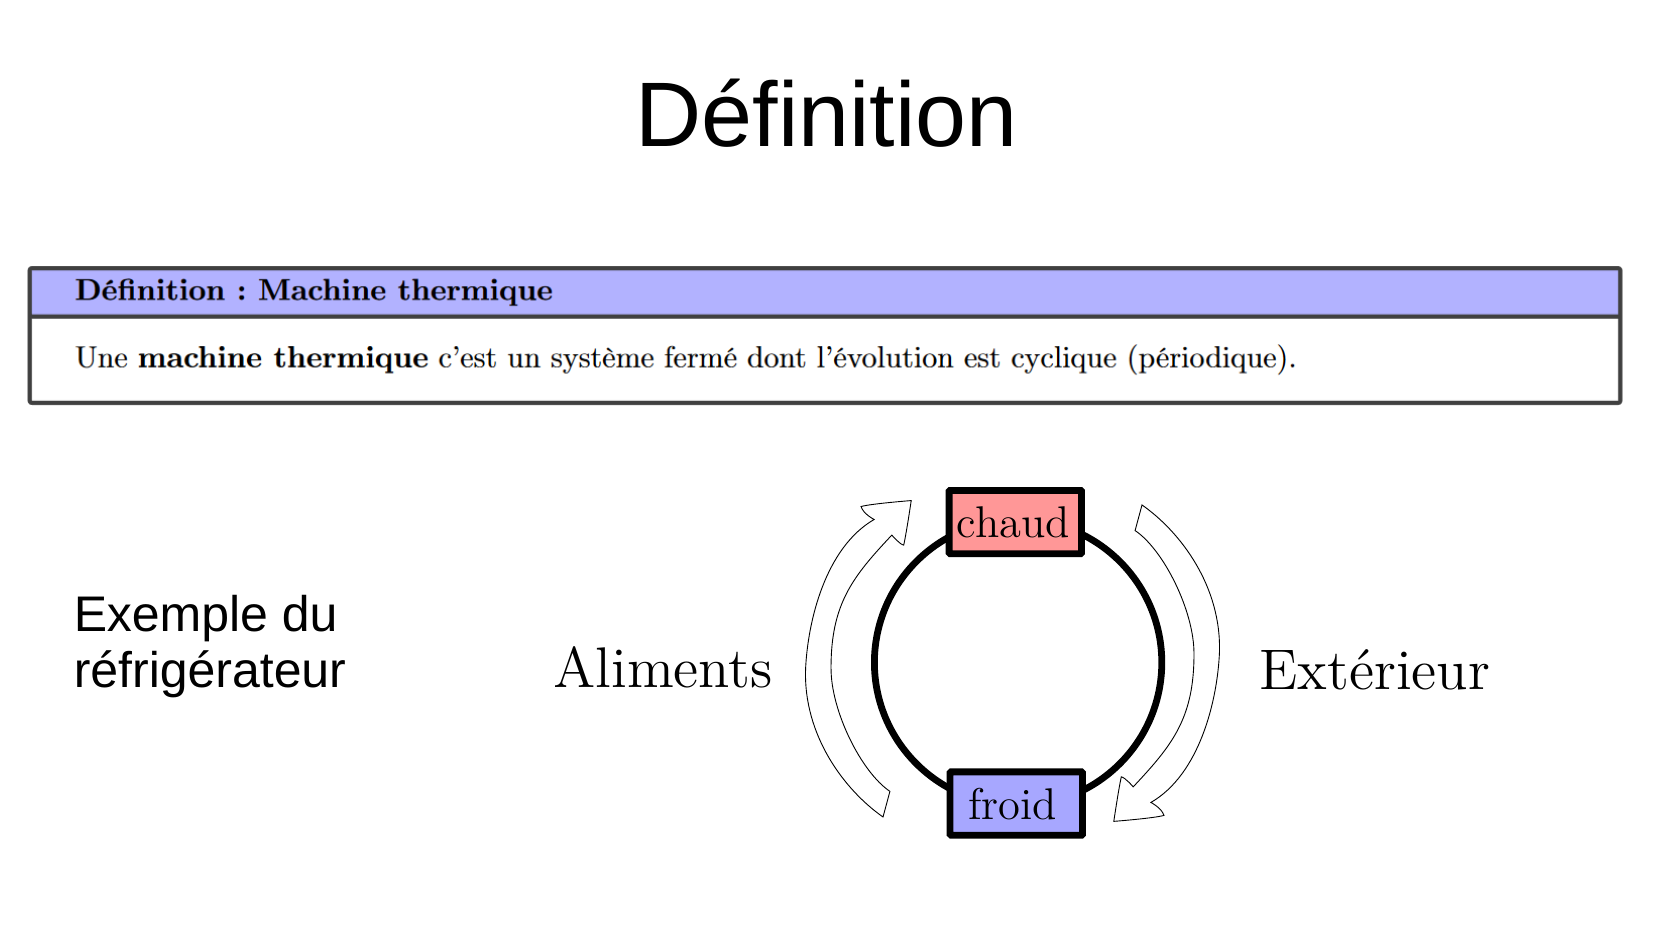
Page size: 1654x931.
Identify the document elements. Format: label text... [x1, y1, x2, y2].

picture [23, 259, 1630, 412]
title Définition [82, 37, 1571, 193]
text_box Exemple du réfrigérateur [59, 578, 391, 709]
picture [555, 486, 1489, 839]
